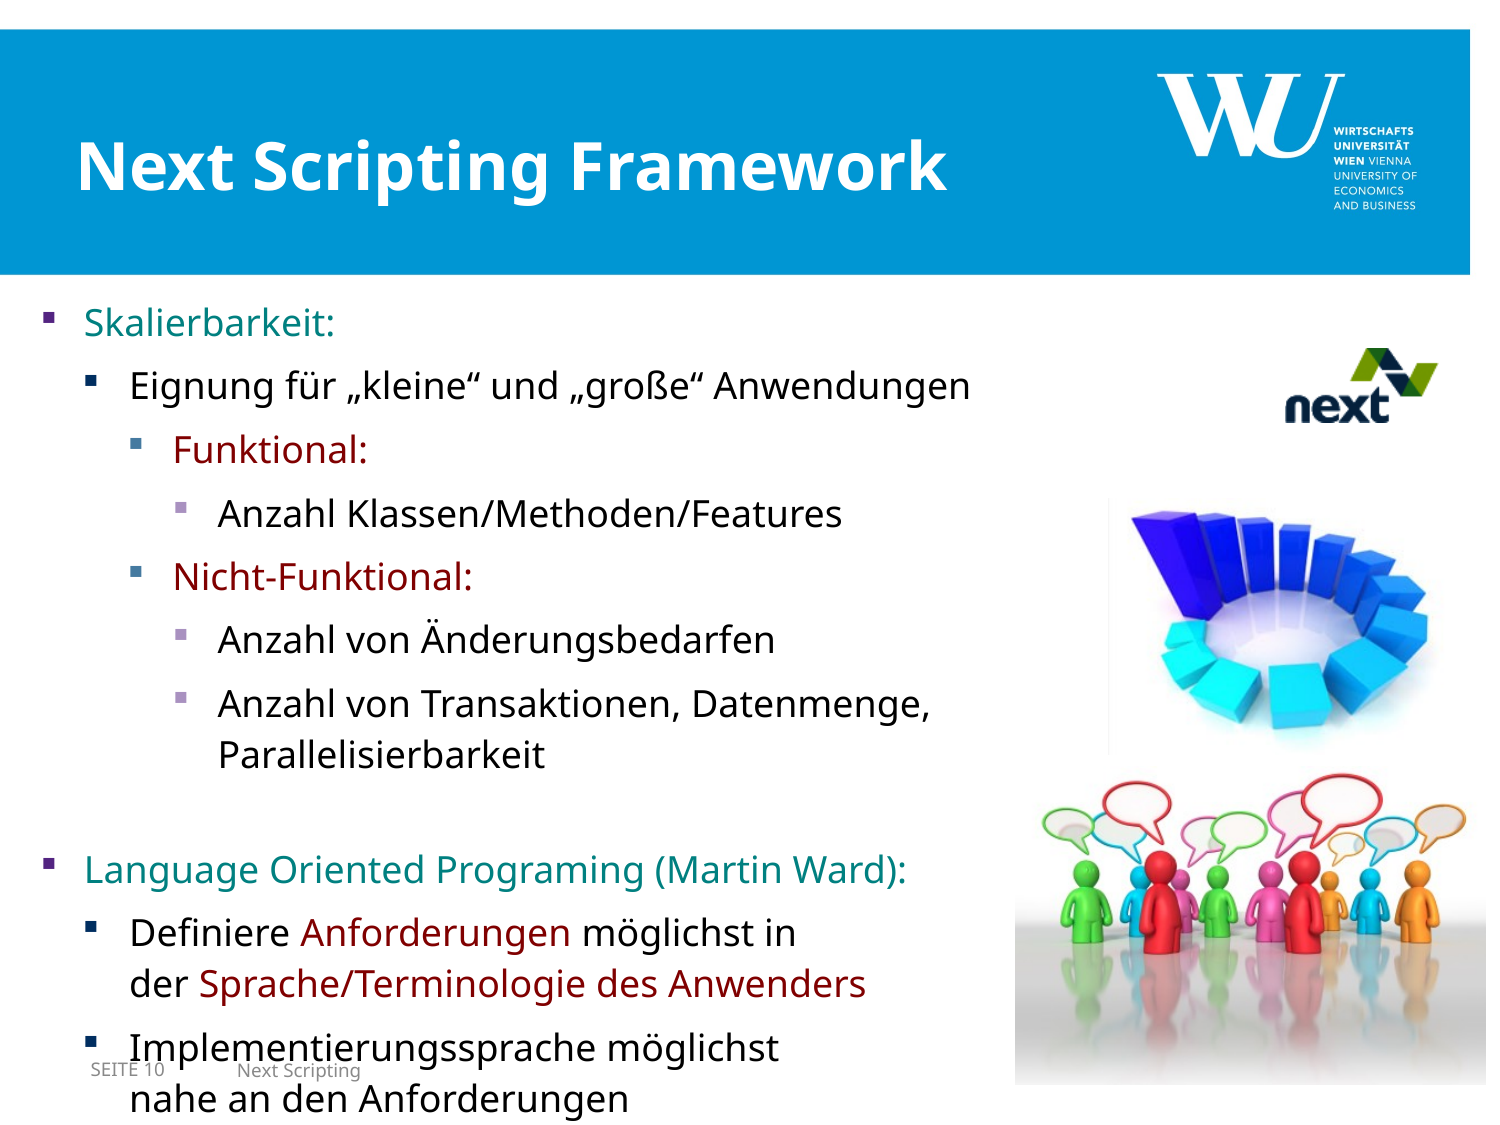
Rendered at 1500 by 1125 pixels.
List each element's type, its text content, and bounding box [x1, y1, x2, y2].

picture [1346, 157, 1354, 164]
picture [1335, 158, 1343, 164]
picture [1374, 188, 1385, 193]
text_box Next Scripting [223, 1053, 751, 1101]
picture [1335, 128, 1343, 134]
list Skalierbarkeit: Eignung für „kleine“ und „große“ Anwendungen Funktional: Anzahl Klassen/Methoden/Features Nicht-Funktional: Anzahl von Änderungsbedarfen Anzahl von Transaktionen, Datenmenge, Parallelisierbarkeit Language Oriented Programing (Martin Ward): Definiere Anforderungen möglichst in der Sprache/Terminologie des Anwenders Implementierungssprache möglichst nahe an den Anforderungen [40, 289, 1422, 1053]
picture [0, 0, 1500, 1125]
picture [1158, 74, 1344, 158]
picture [1350, 127, 1361, 134]
picture [1363, 128, 1372, 135]
title Next Scripting Framework [75, 70, 1105, 259]
picture [1343, 143, 1353, 149]
text_box SEITE <number> [75, 1053, 223, 1101]
